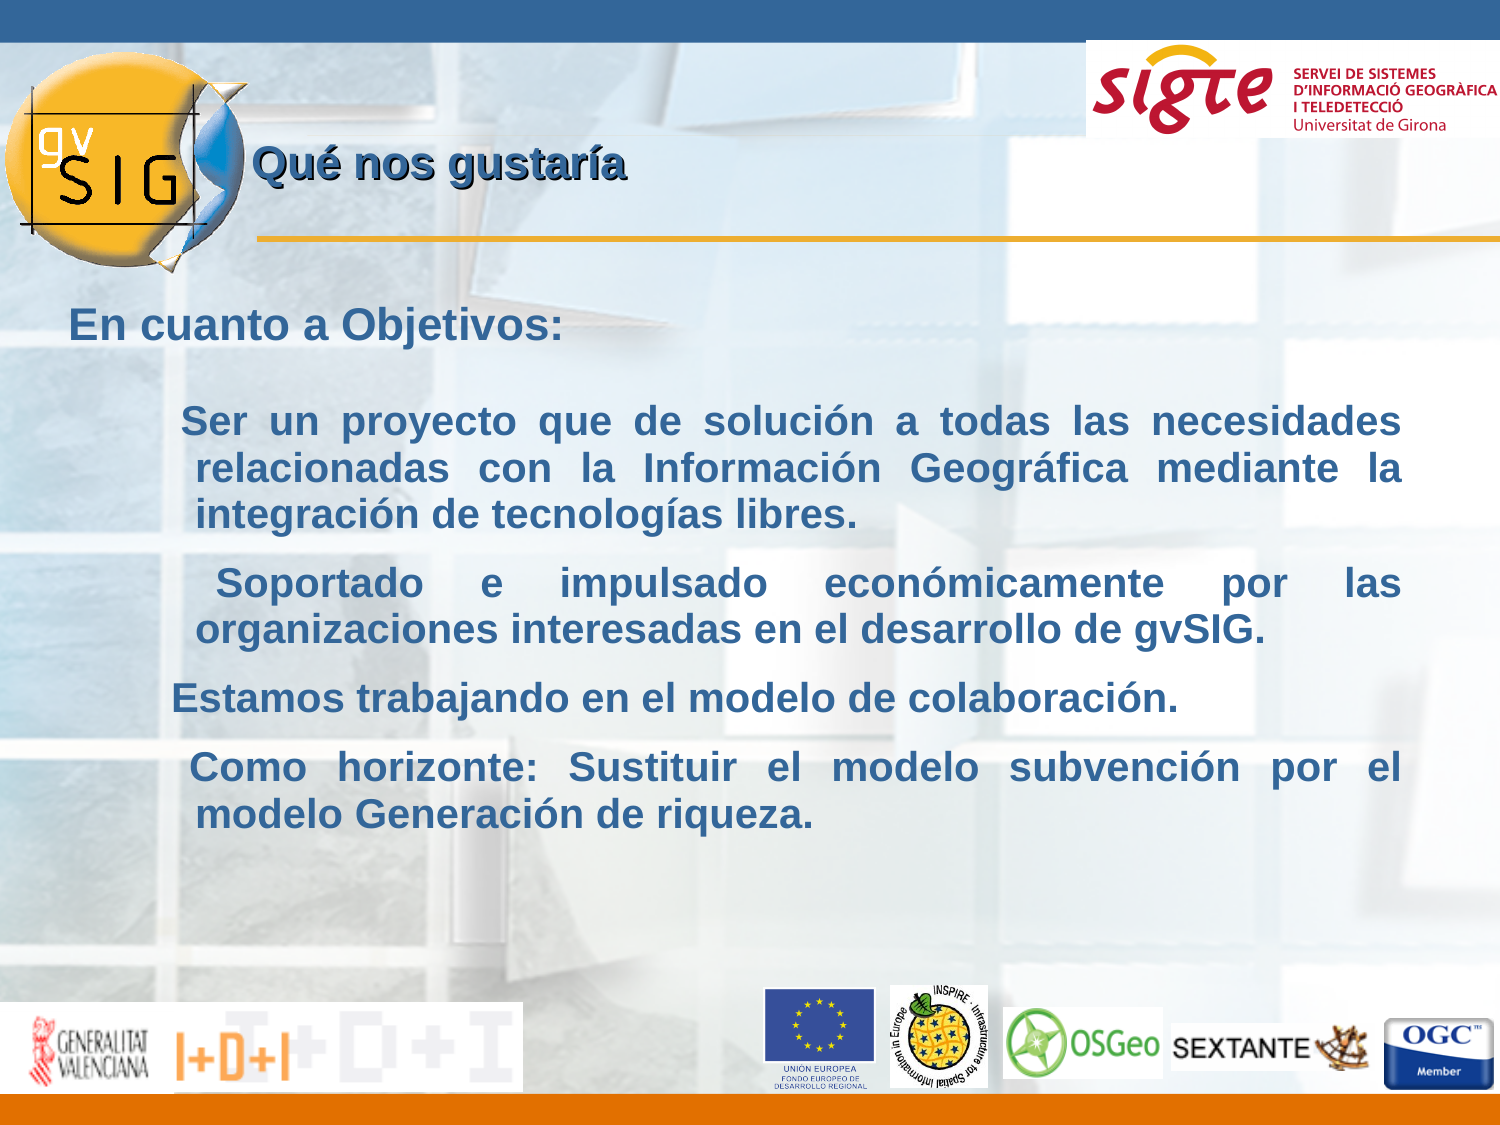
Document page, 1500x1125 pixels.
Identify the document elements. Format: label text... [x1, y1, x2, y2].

picture [1171, 1023, 1375, 1071]
picture [890, 985, 988, 1088]
picture [1003, 1007, 1163, 1079]
picture [0, 1002, 523, 1094]
picture [1086, 40, 1500, 131]
picture [1384, 1018, 1494, 1090]
text_box Qué nos gustaría [236, 131, 1500, 199]
list En cuanto a Objetivos: Ser un proyecto que de solución a todas las necesidades relacionadas con la Información Geográfica mediante la integración de tecnologías libres. Soportado e impulsado económicamente por las organizaciones interesadas en el desarrollo de gvSIG. Estamos trabajando en el modelo de colaboración. Como horizonte: Sustituir el modelo subvención por el modelo Generación de riqueza. [17, 301, 1403, 976]
picture [763, 987, 876, 1089]
picture [0, 49, 250, 276]
